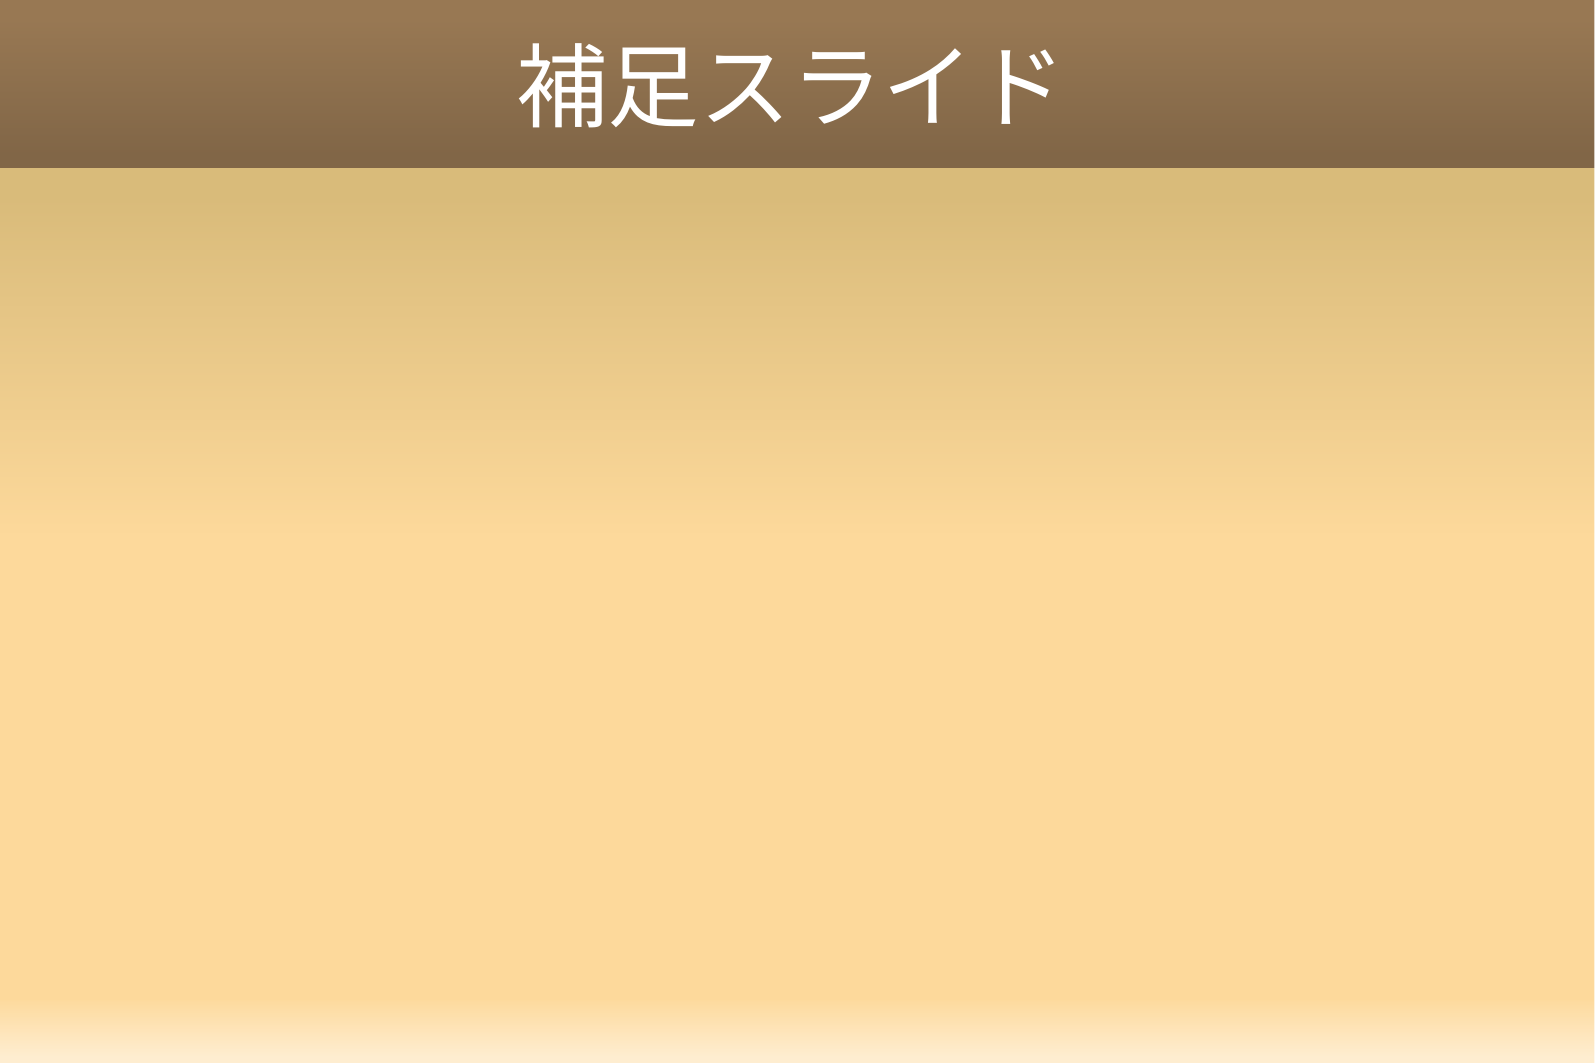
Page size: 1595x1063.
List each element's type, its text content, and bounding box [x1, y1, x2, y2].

picture [0, 0, 1595, 1063]
title 補足スライド [74, 0, 1510, 178]
